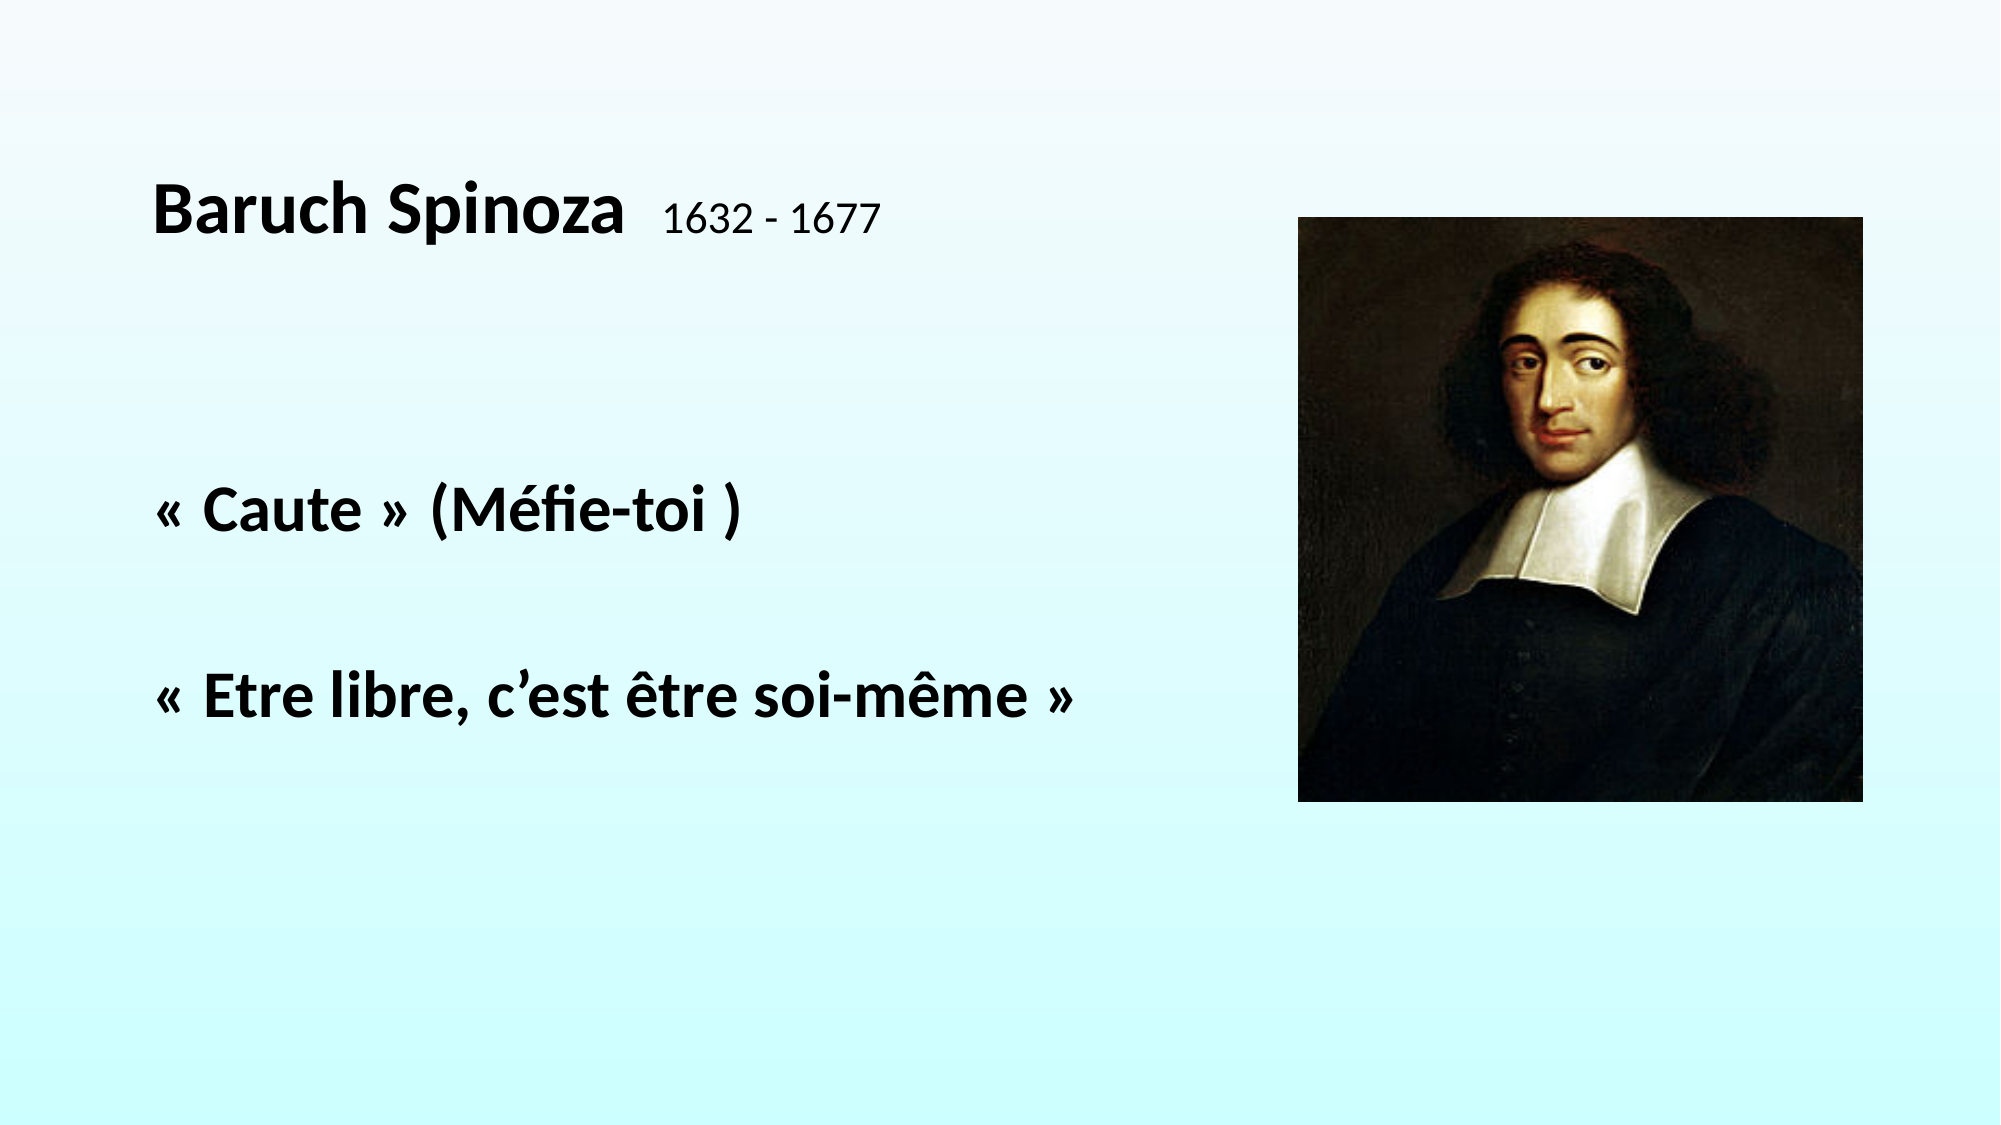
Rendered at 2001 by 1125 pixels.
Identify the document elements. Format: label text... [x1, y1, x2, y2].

title Baruch Spinoza 1632 - 1677 [137, 75, 952, 338]
list « Caute » (Méfie-toi ) « Etre libre, c’est être soi-même » [137, 466, 1217, 963]
picture [1298, 217, 1863, 802]
